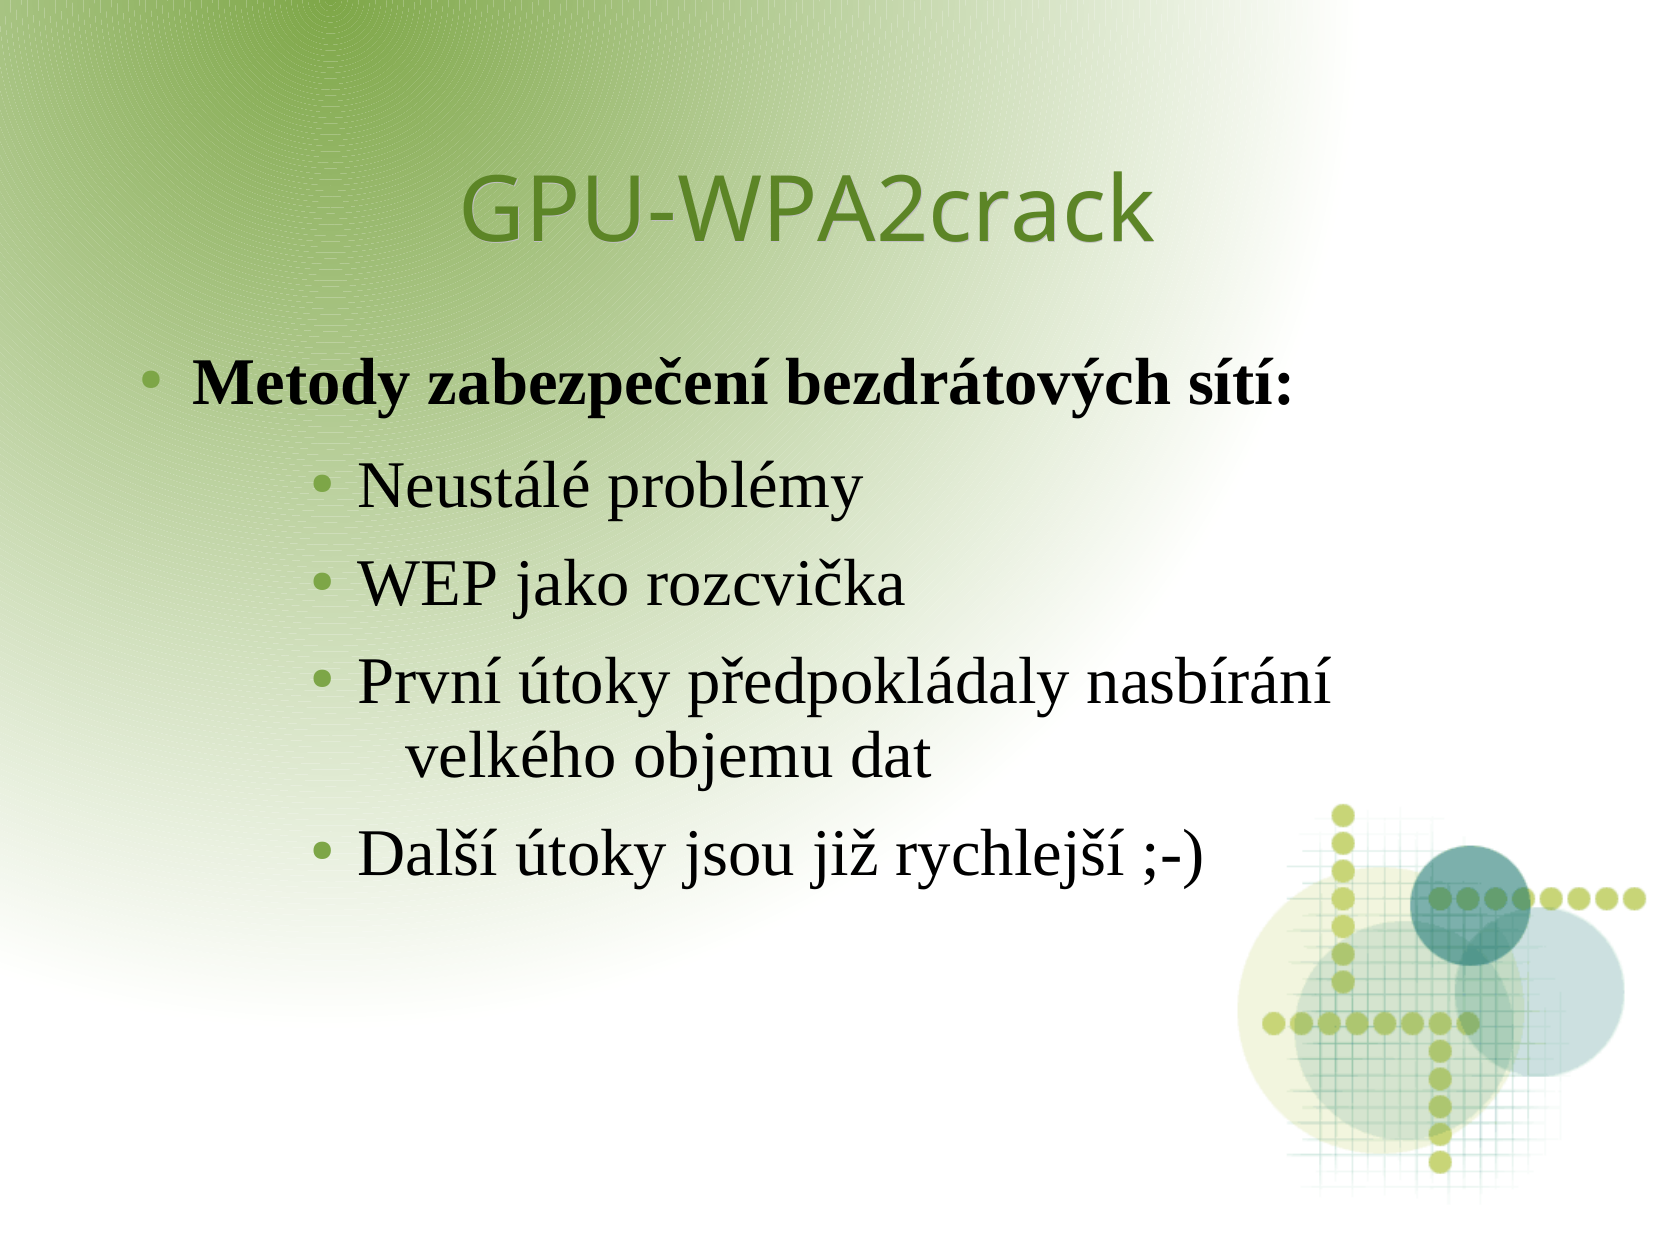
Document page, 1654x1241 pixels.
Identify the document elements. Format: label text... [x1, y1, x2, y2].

title GPU-WPA2crack [121, 102, 1534, 311]
list Metody zabezpečení bezdrátových sítí: Neustálé problémy WEP jako rozcvička První útoky předpokládaly nasbírání velkého objemu dat Další útoky jsou již rychlejší ;-) [121, 344, 1534, 1127]
picture [1224, 792, 1654, 1211]
